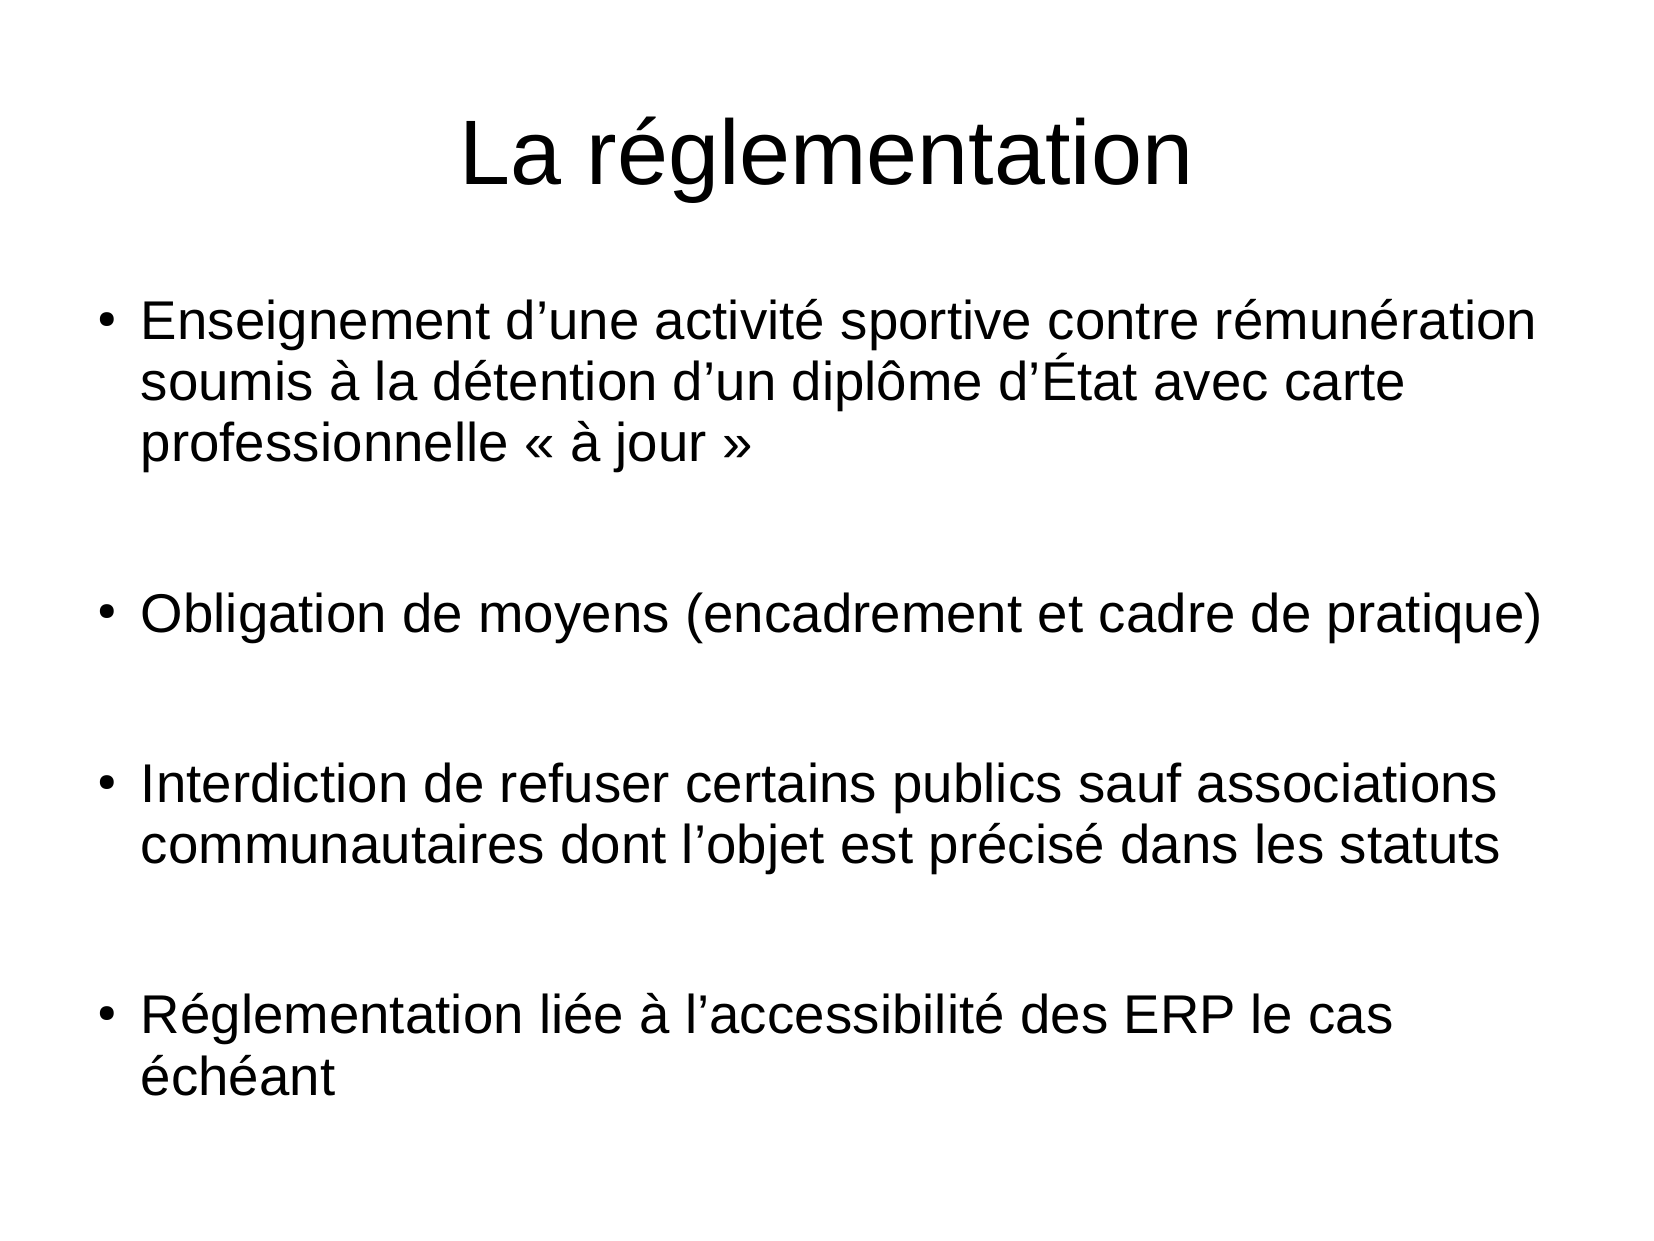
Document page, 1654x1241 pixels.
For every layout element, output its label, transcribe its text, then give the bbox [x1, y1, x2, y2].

list Enseignement d’une activité sportive contre rémunération soumis à la détention d’un diplôme d’État avec carte professionnelle « à jour » Obligation de moyens (encadrement et cadre de pratique) Interdiction de refuser certains publics sauf associations communautaires dont l’objet est précisé dans les statuts Réglementation liée à l’accessibilité des ERP le cas échéant [82, 290, 1571, 1123]
title La réglementation [82, 49, 1571, 257]
